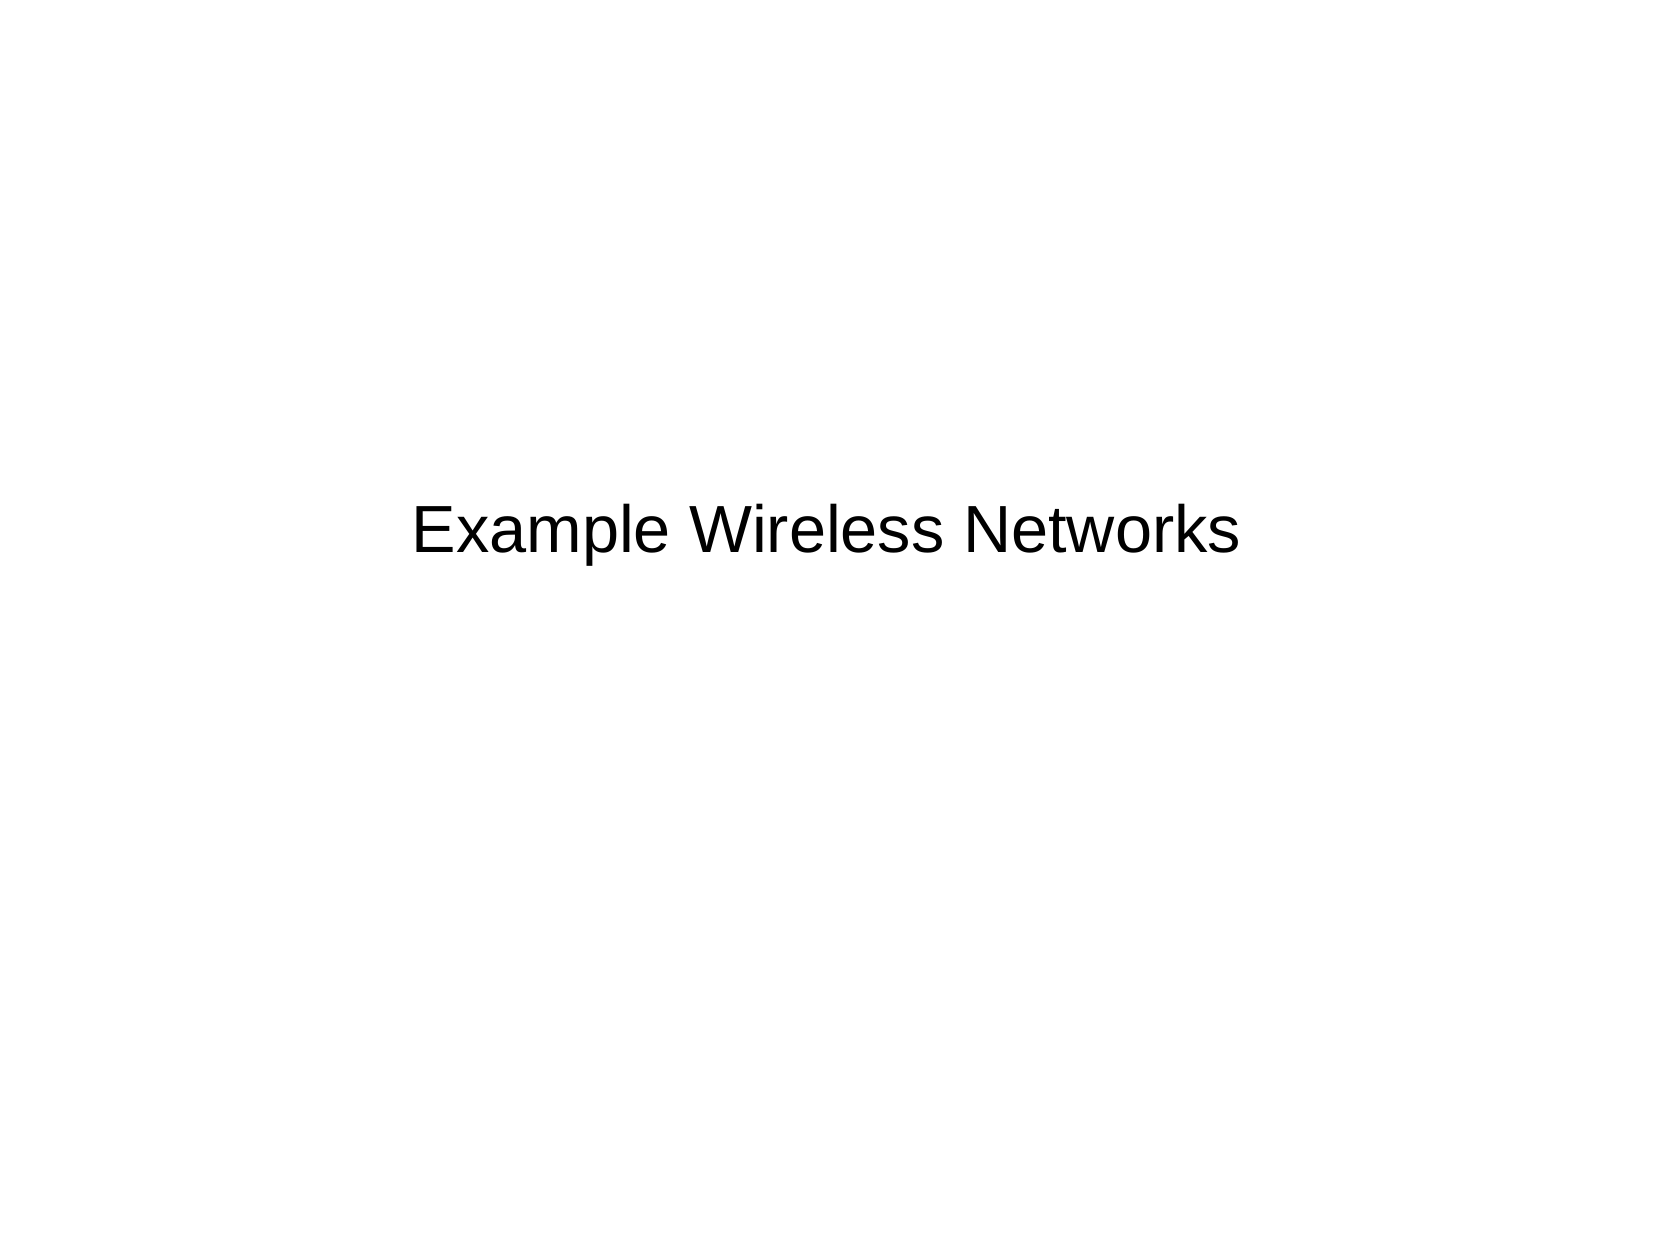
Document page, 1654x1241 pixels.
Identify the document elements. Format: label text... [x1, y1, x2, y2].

subtitle Example Wireless Networks [82, 49, 1571, 1010]
